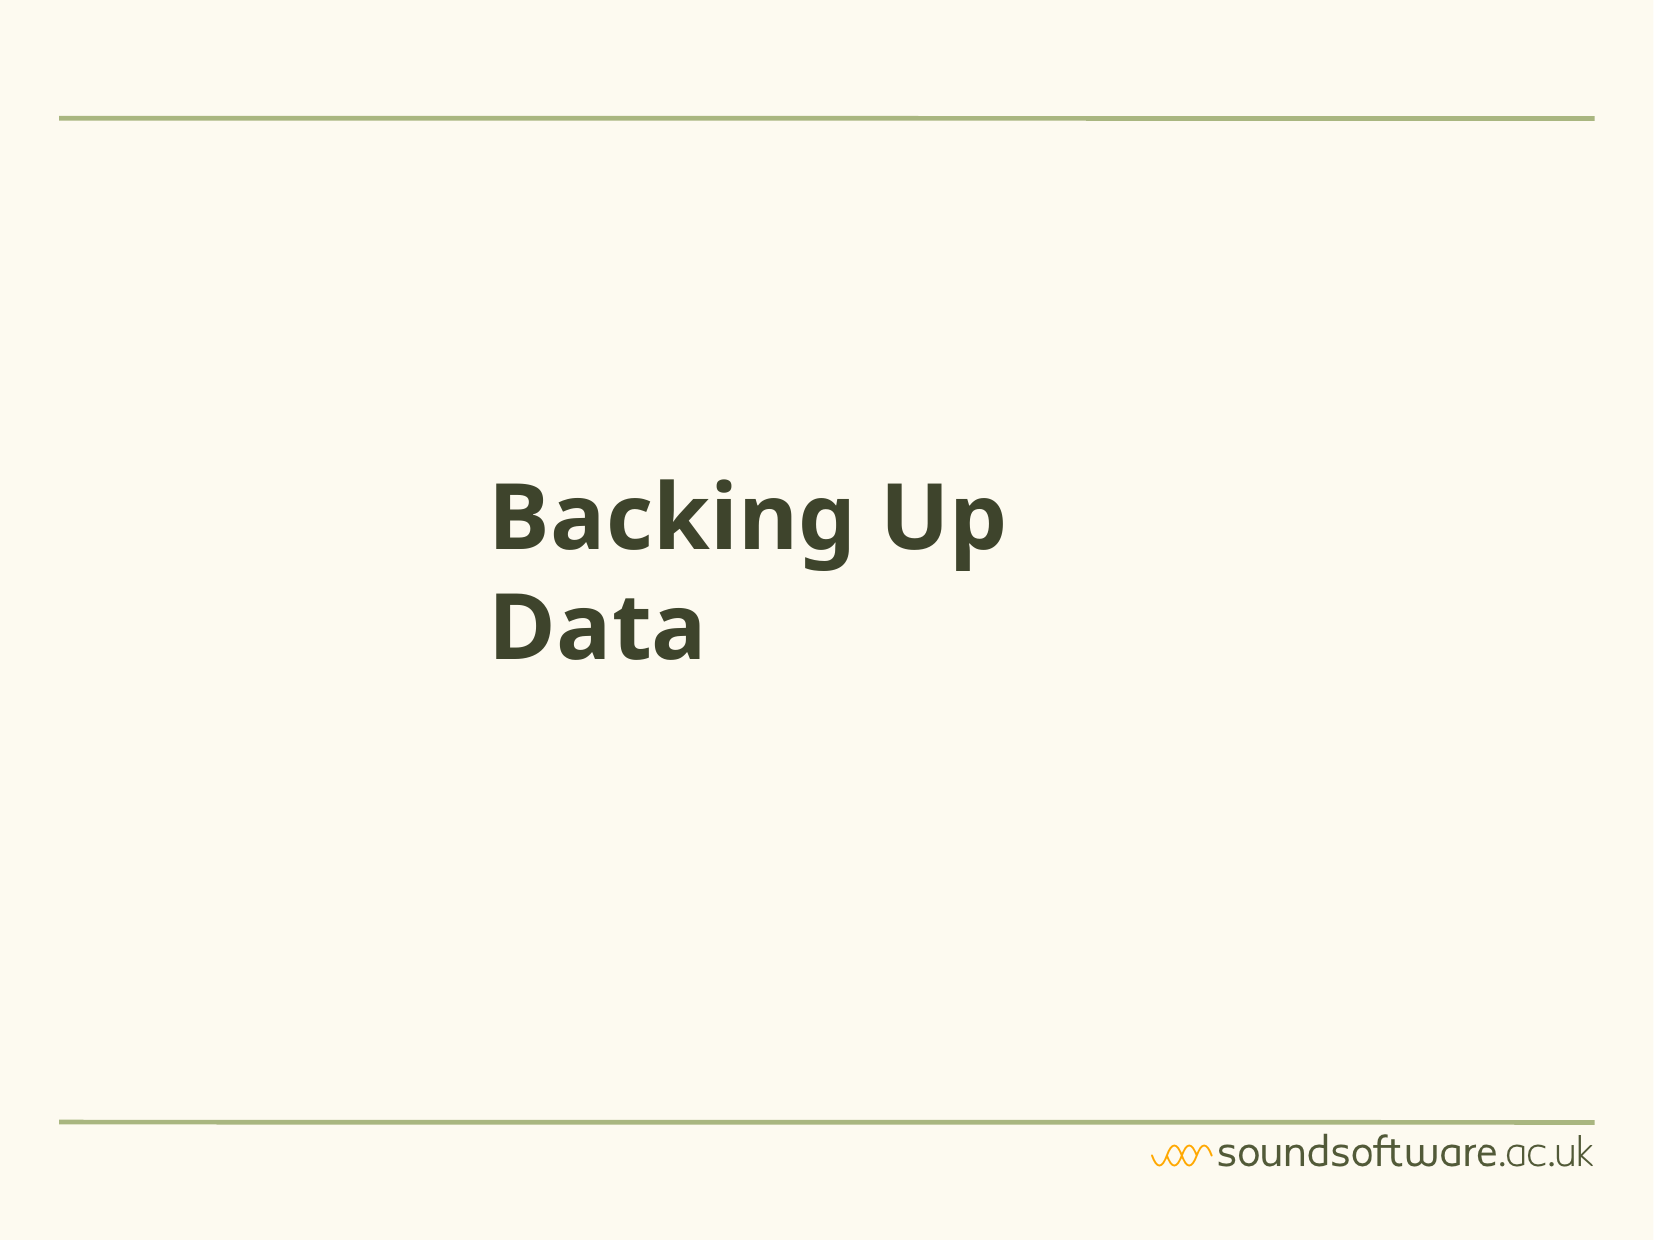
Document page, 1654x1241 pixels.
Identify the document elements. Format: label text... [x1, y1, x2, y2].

picture [1151, 1133, 1593, 1167]
title Backing Up Data [472, 485, 1205, 650]
